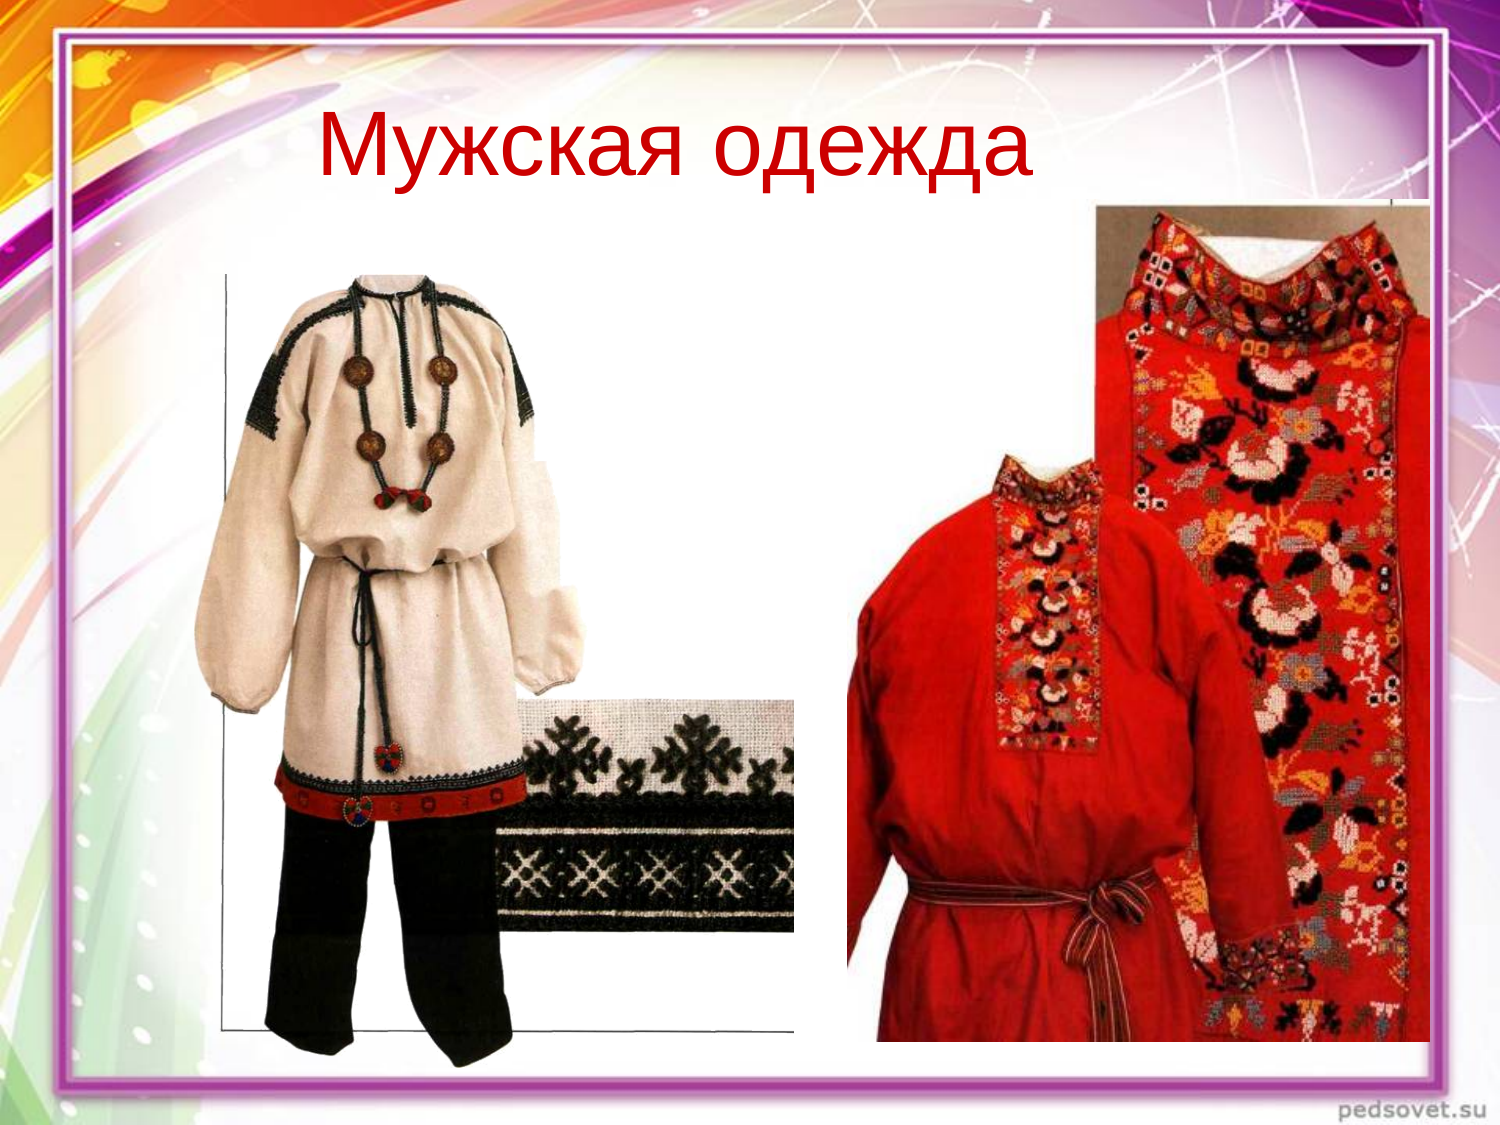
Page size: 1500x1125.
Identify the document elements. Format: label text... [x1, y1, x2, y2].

picture [0, 0, 1500, 1125]
text_box Мужская одежда [0, 45, 1351, 233]
